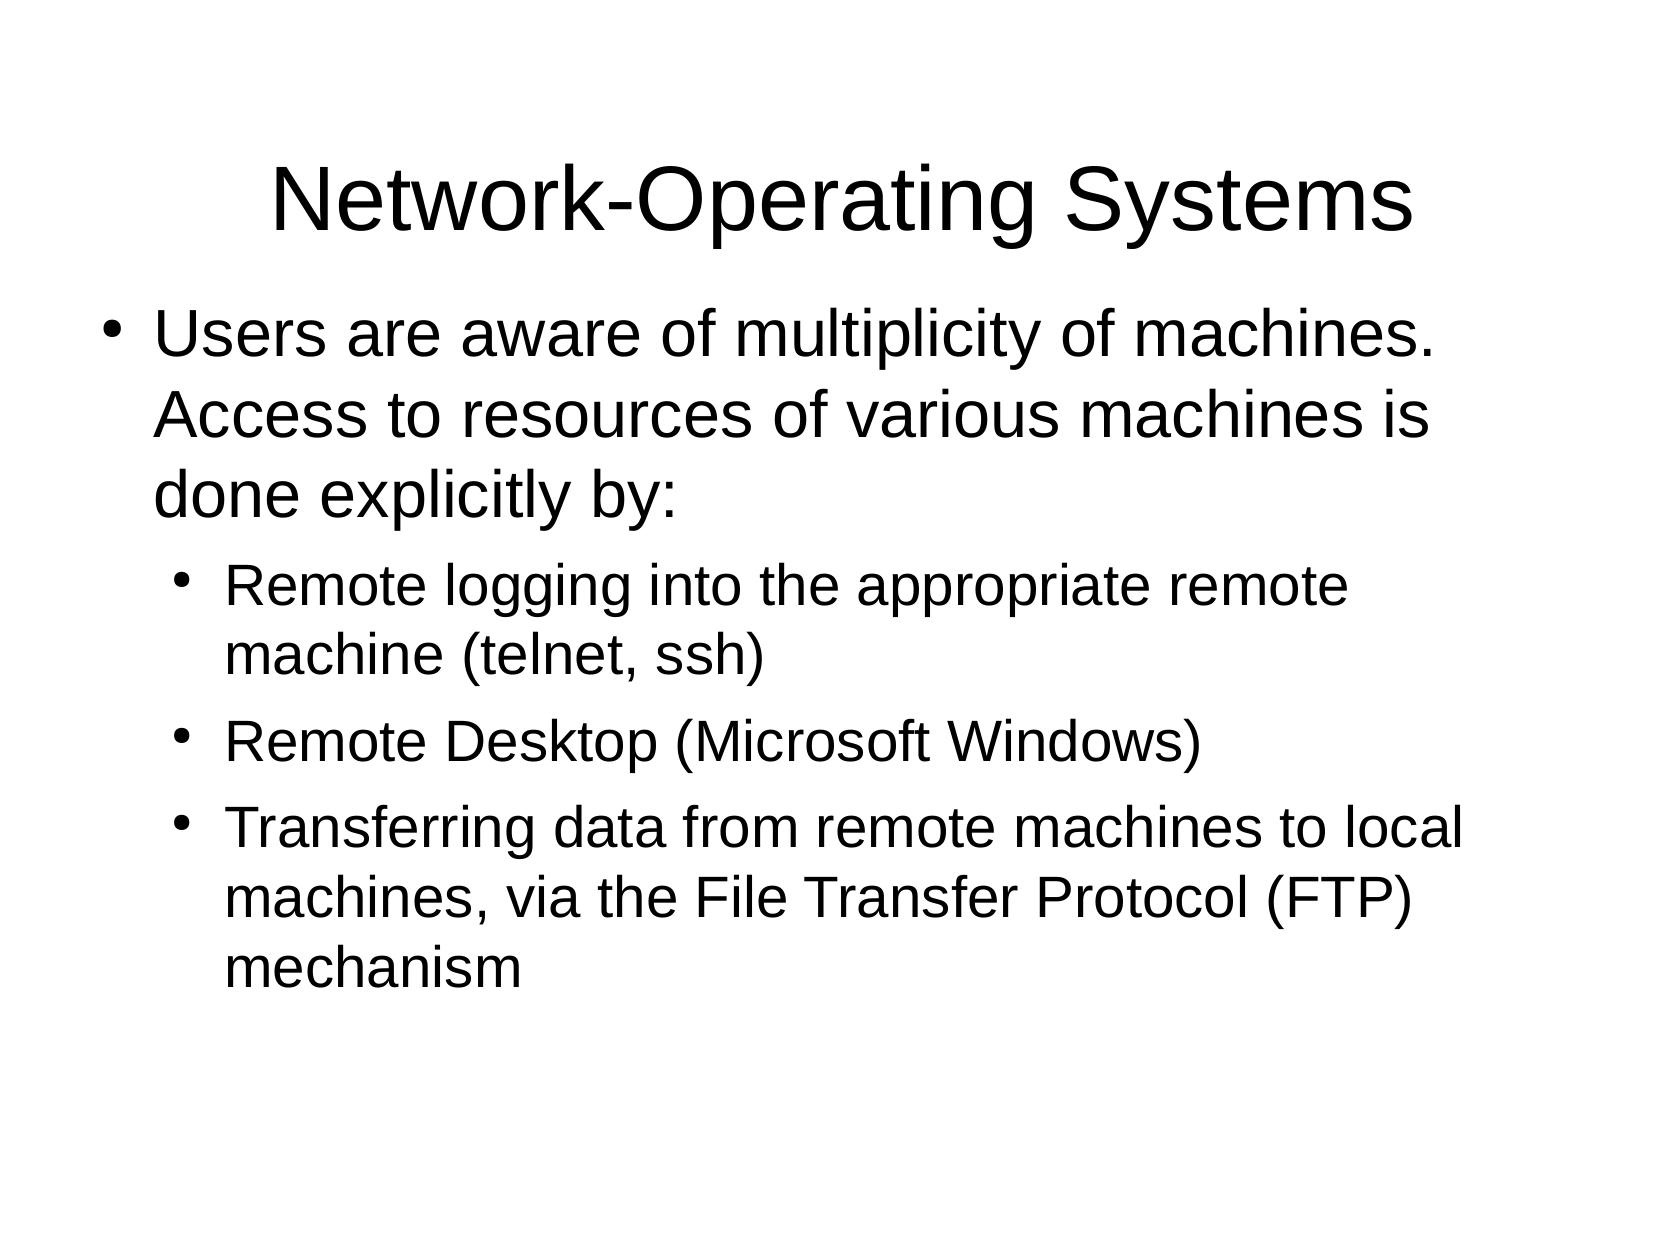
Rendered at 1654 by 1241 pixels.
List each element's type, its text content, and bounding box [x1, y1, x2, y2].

title Network-Operating Systems [82, 49, 1571, 257]
list Users are aware of multiplicity of machines. Access to resources of various machines is done explicitly by: Remote logging into the appropriate remote machine (telnet, ssh) Remote Desktop (Microsoft Windows) Transferring data from remote machines to local machines, via the File Transfer Protocol (FTP) mechanism [82, 290, 1571, 1010]
